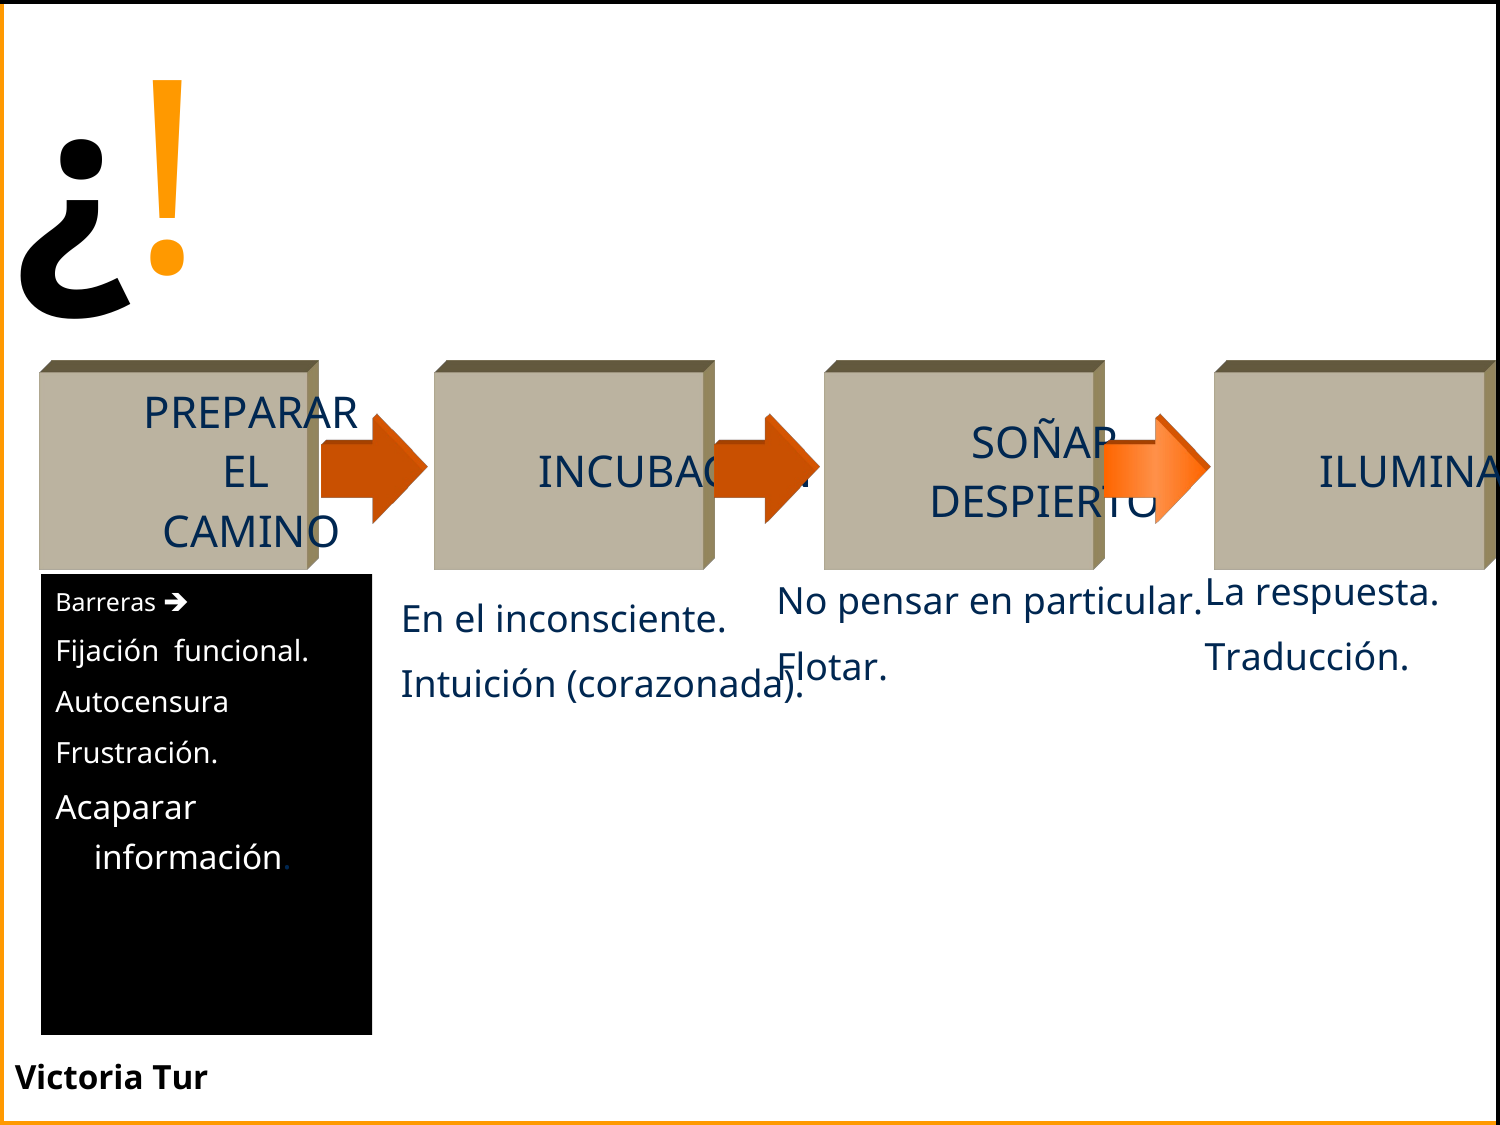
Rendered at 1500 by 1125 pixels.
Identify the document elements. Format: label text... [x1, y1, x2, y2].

text_box Barreras  Fijación funcional. Autocensura Frustración. Acaparar información. [41, 574, 373, 1035]
text_box En el inconsciente. Intuición (corazonada). [343, 580, 835, 932]
text_box [715, 421, 814, 521]
text_box La respuesta. Traducción. [1147, 552, 1500, 904]
text_box [322, 421, 422, 522]
text_box [1105, 421, 1205, 522]
text_box No pensar en particular. Flotar. [657, 562, 1331, 914]
